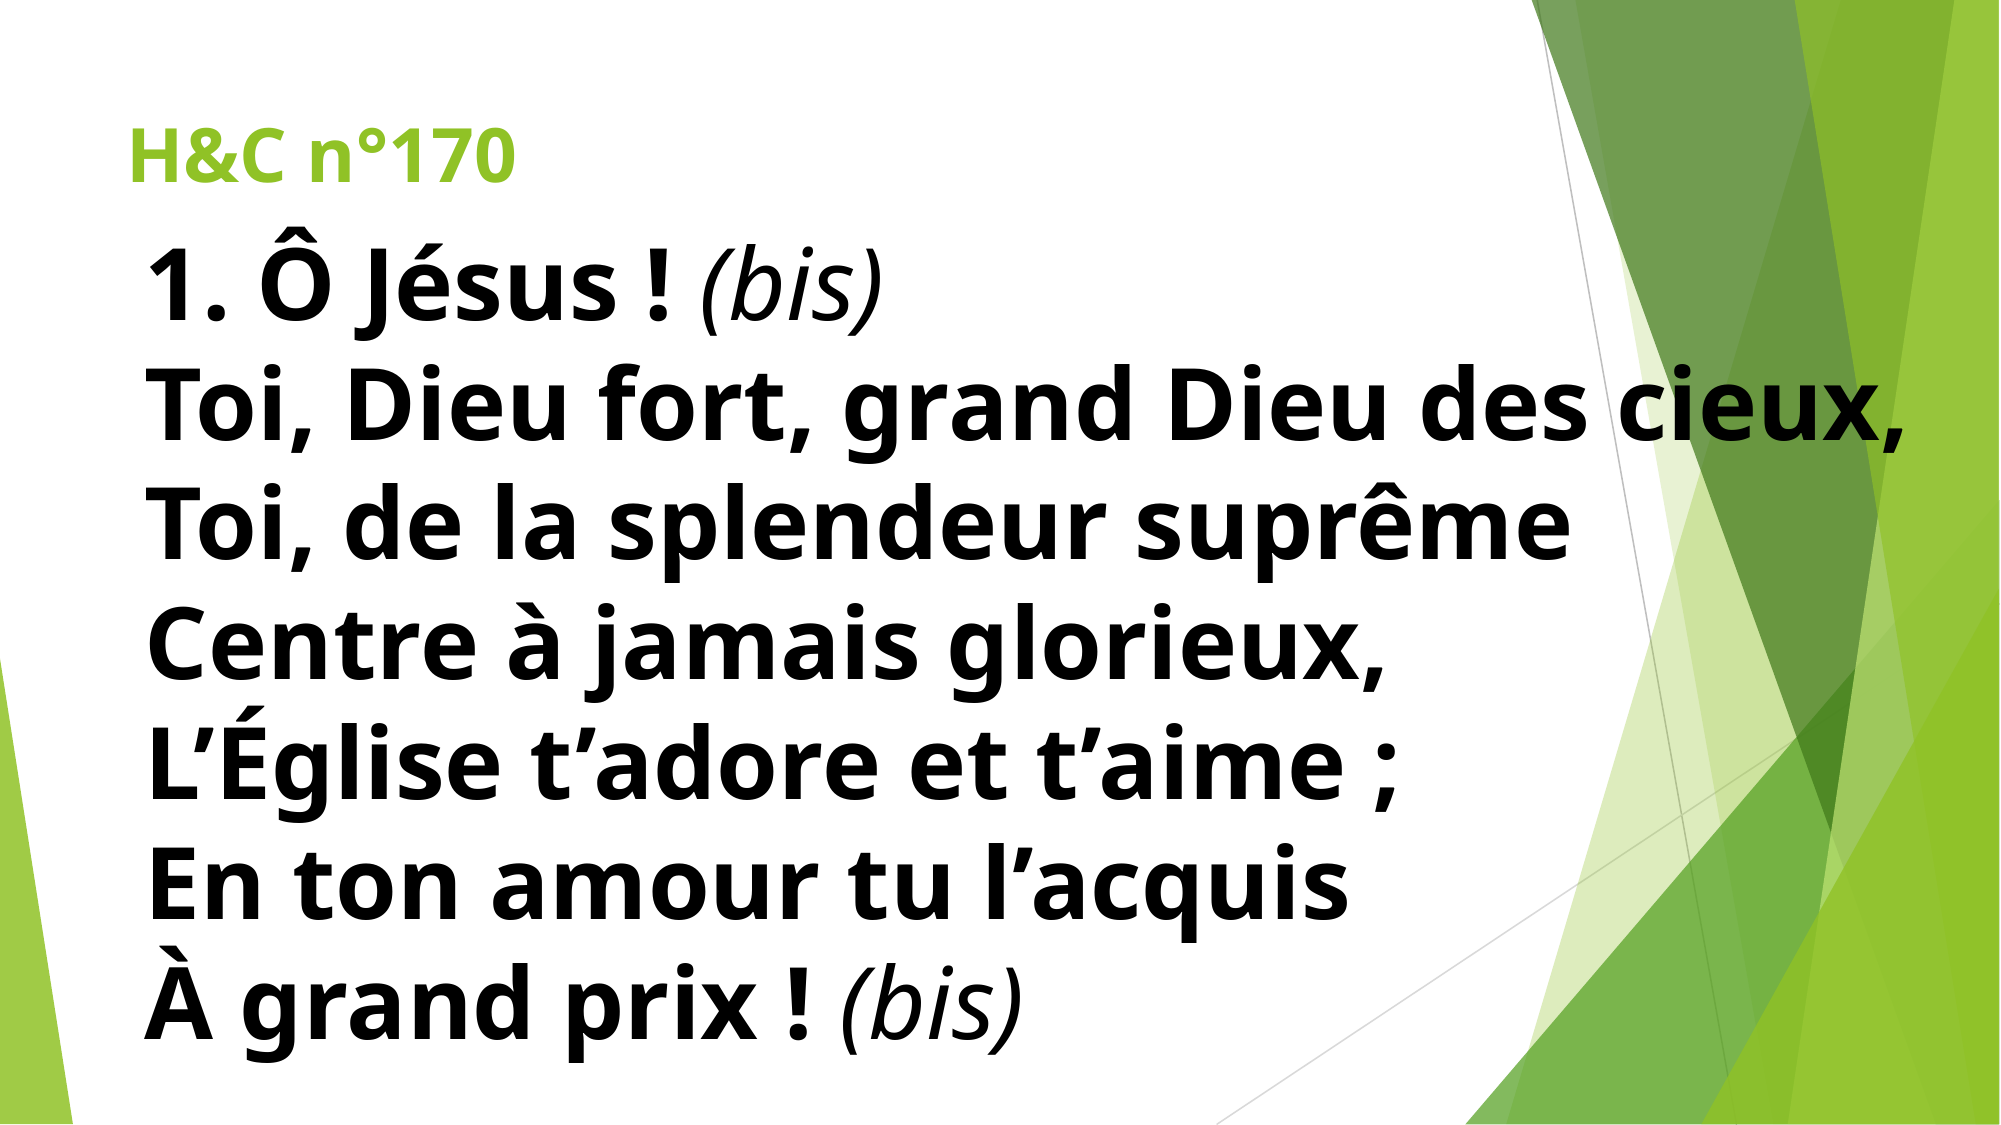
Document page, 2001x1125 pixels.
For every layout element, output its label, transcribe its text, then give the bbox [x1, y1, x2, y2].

text_box 1. Ô Jésus ! (bis) Toi, Dieu fort, grand Dieu des cieux, Toi, de la splendeur suprême Centre à jamais glorieux, L’Église t’adore et t’aime ; En ton amour tu l’acquis À grand prix ! (bis) [129, 212, 1961, 1074]
text_box H&C n°170 [111, 99, 1522, 213]
